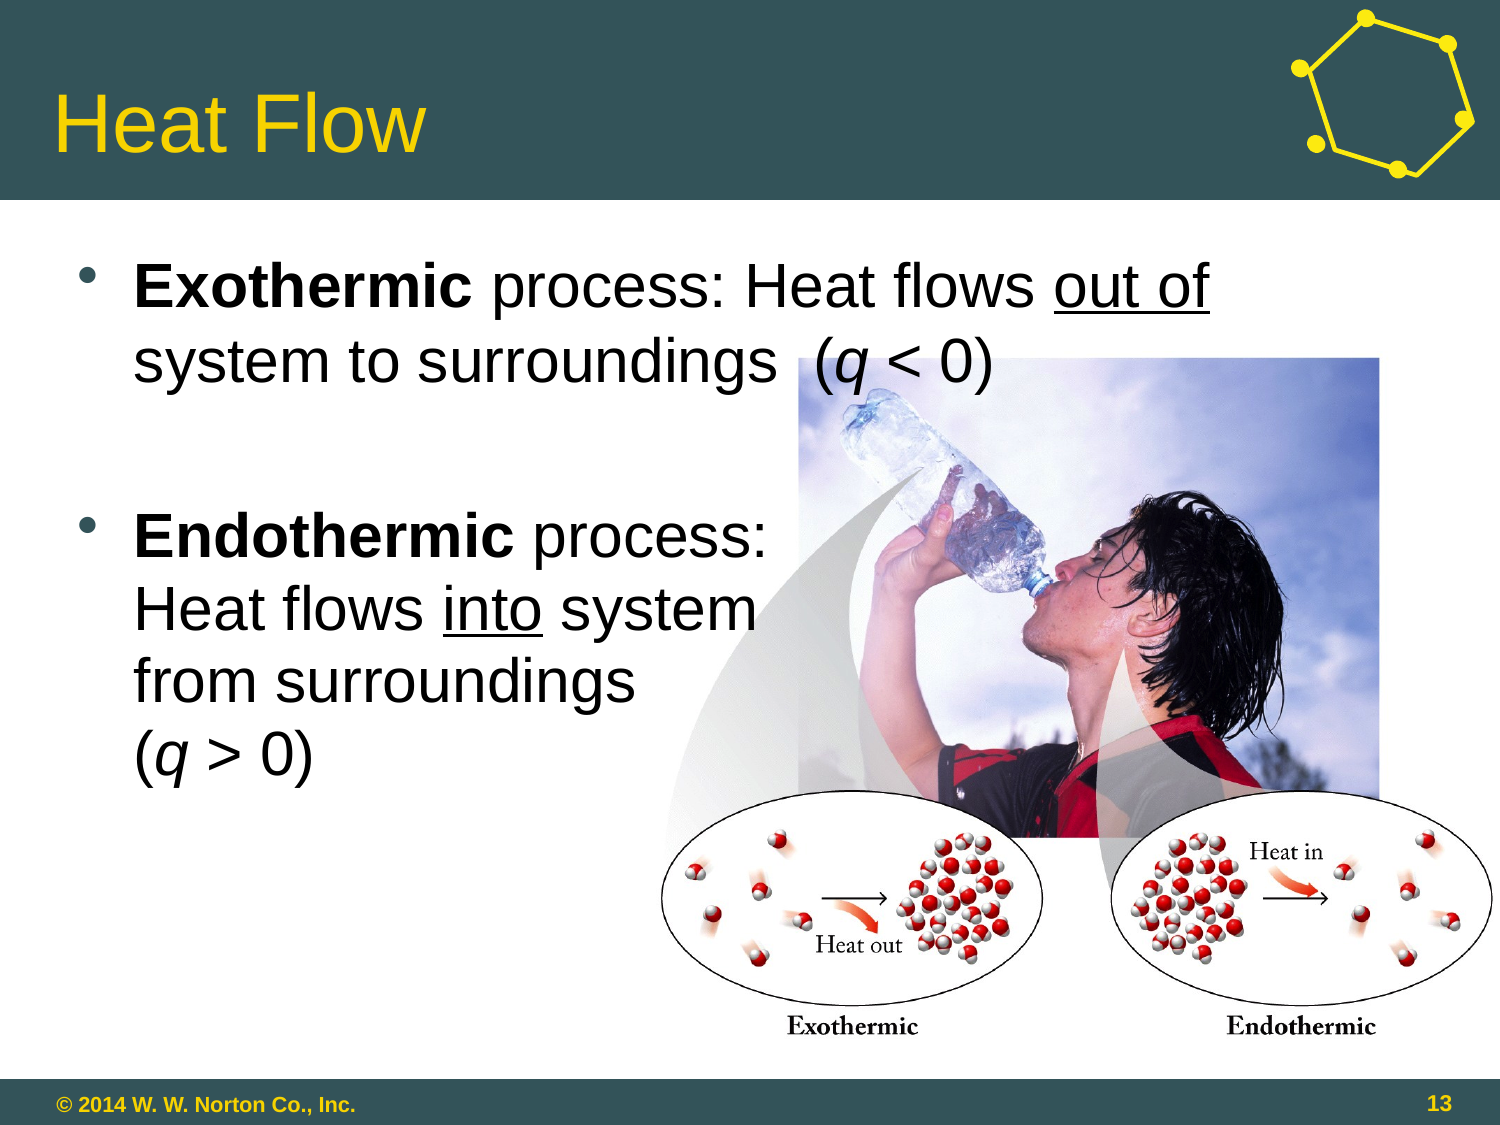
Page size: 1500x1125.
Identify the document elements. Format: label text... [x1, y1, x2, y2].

list Exothermic process: Heat flows out of system to surroundings (q < 0) Endothermic process: Heat flows into system from surroundings (q > 0) [62, 237, 1375, 575]
picture [650, 351, 1498, 1050]
title Heat Flow [37, 24, 1313, 213]
slide_number <number> [1408, 1085, 1468, 1120]
